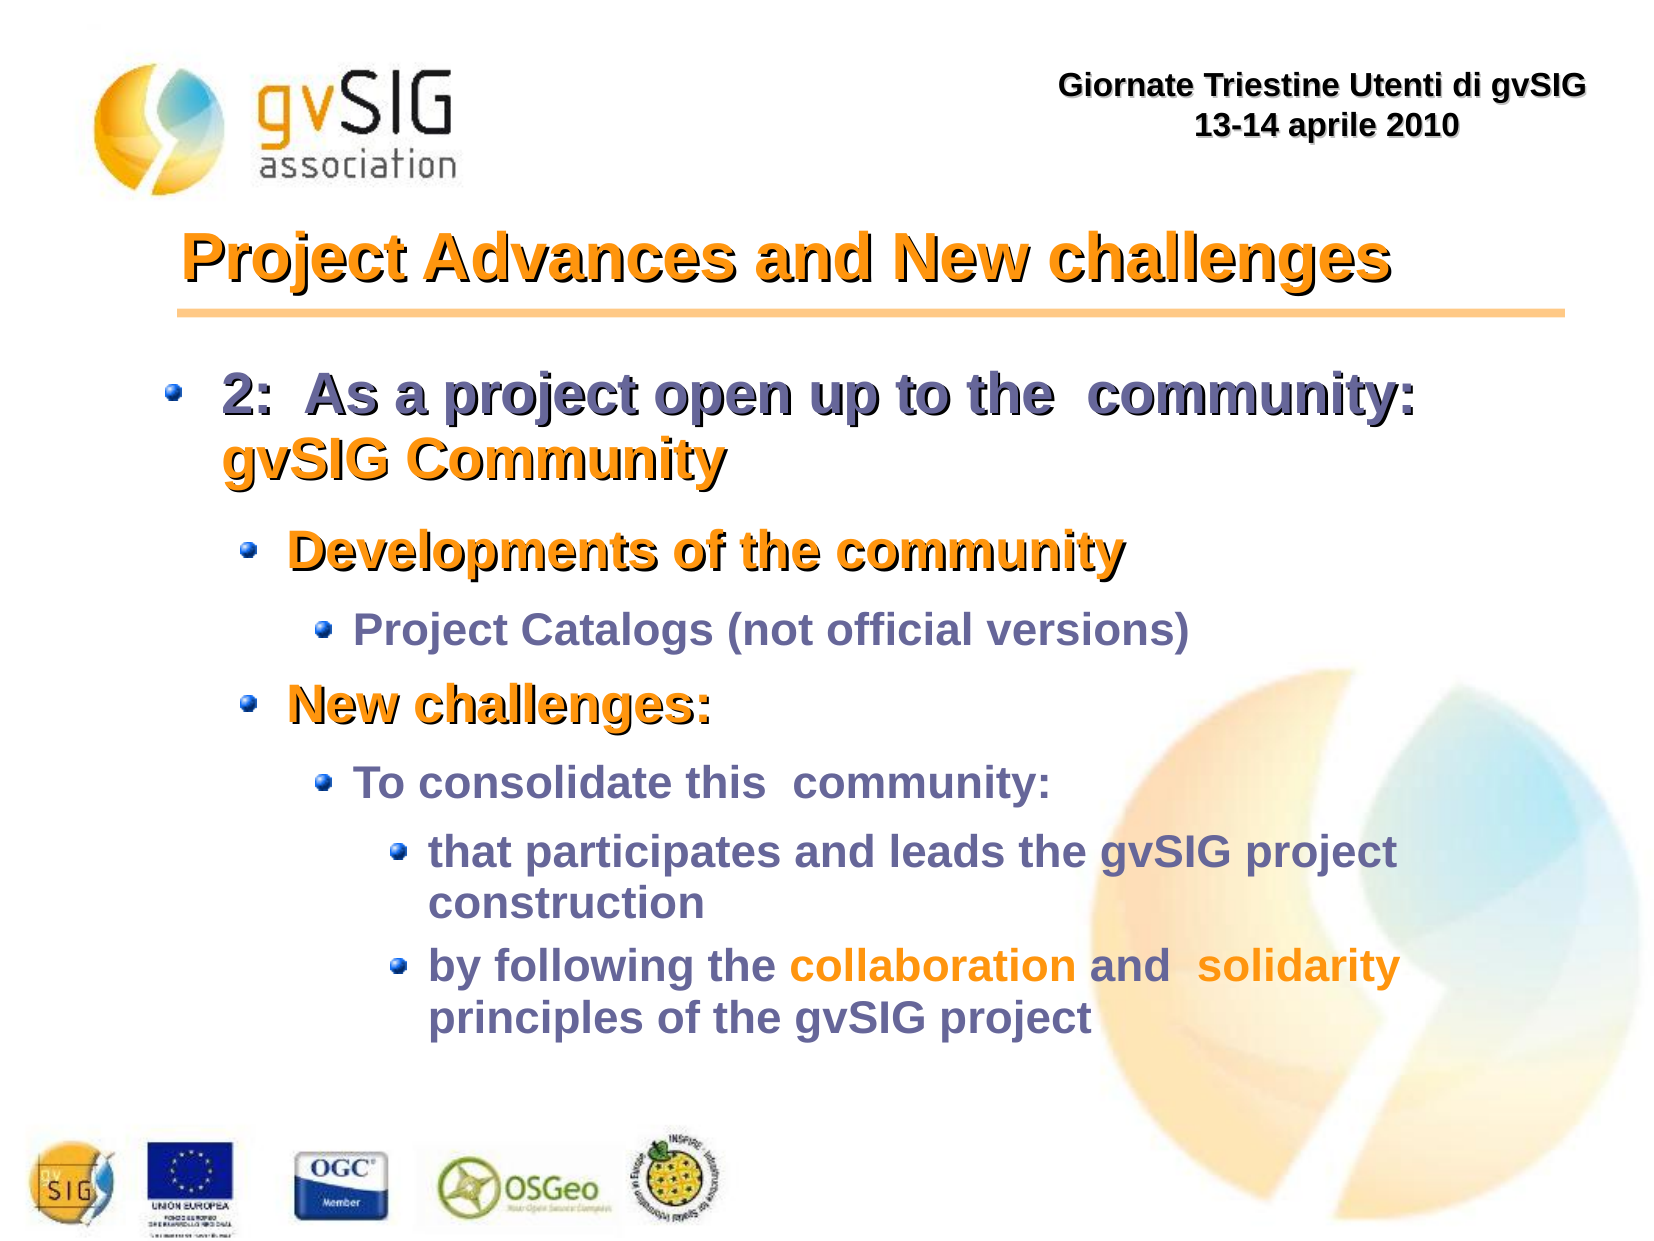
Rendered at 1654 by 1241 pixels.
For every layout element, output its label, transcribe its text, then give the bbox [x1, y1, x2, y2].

text_box Project Advances and New challenges [165, 211, 1408, 302]
picture [1, 0, 1654, 1241]
list 2: As a project open up to the community: gvSIG Community Developments of the community Project Catalogs (not official versions) New challenges: To consolidate this community: that participates and leads the gvSIG project construction by following the collaboration and solidarity principles of the gvSIG project XT [165, 265, 1436, 1182]
